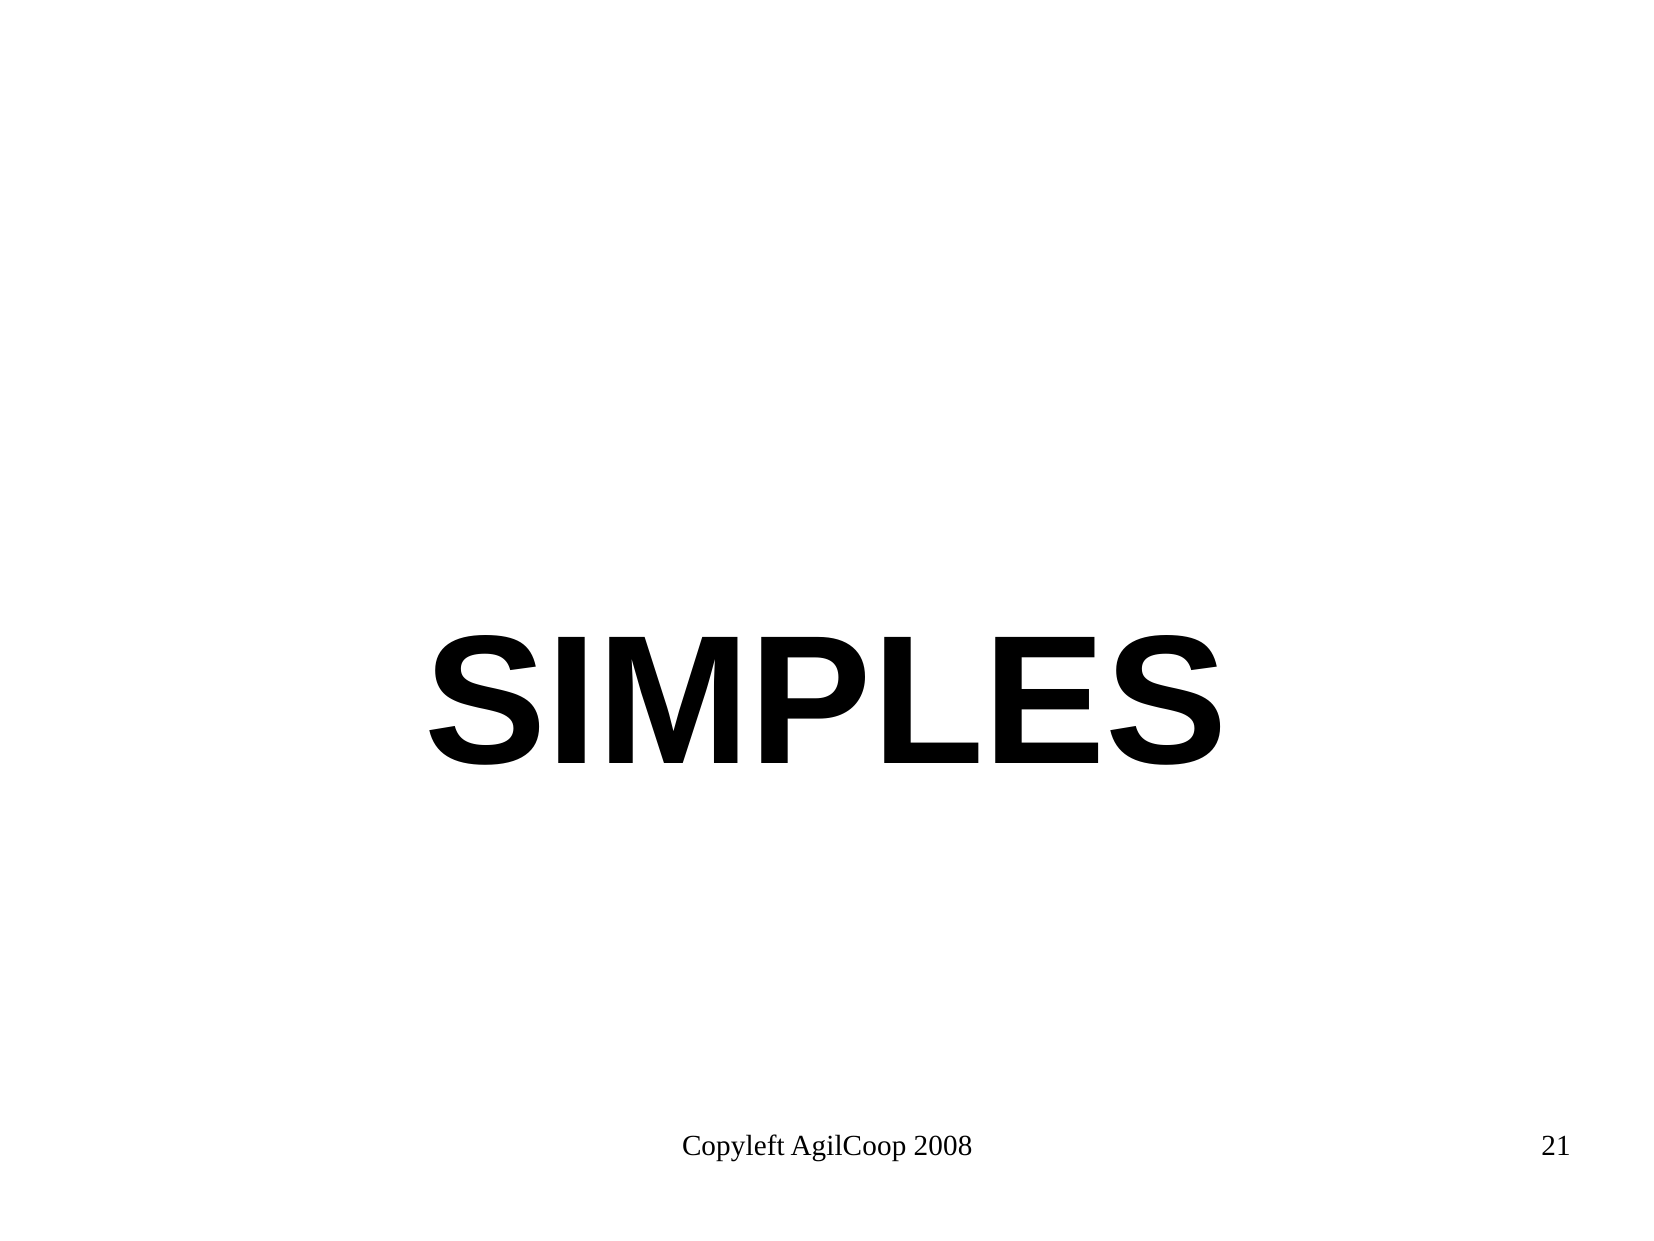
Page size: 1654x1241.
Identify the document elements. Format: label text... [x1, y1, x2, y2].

subtitle SIMPLES [82, 297, 1571, 1102]
